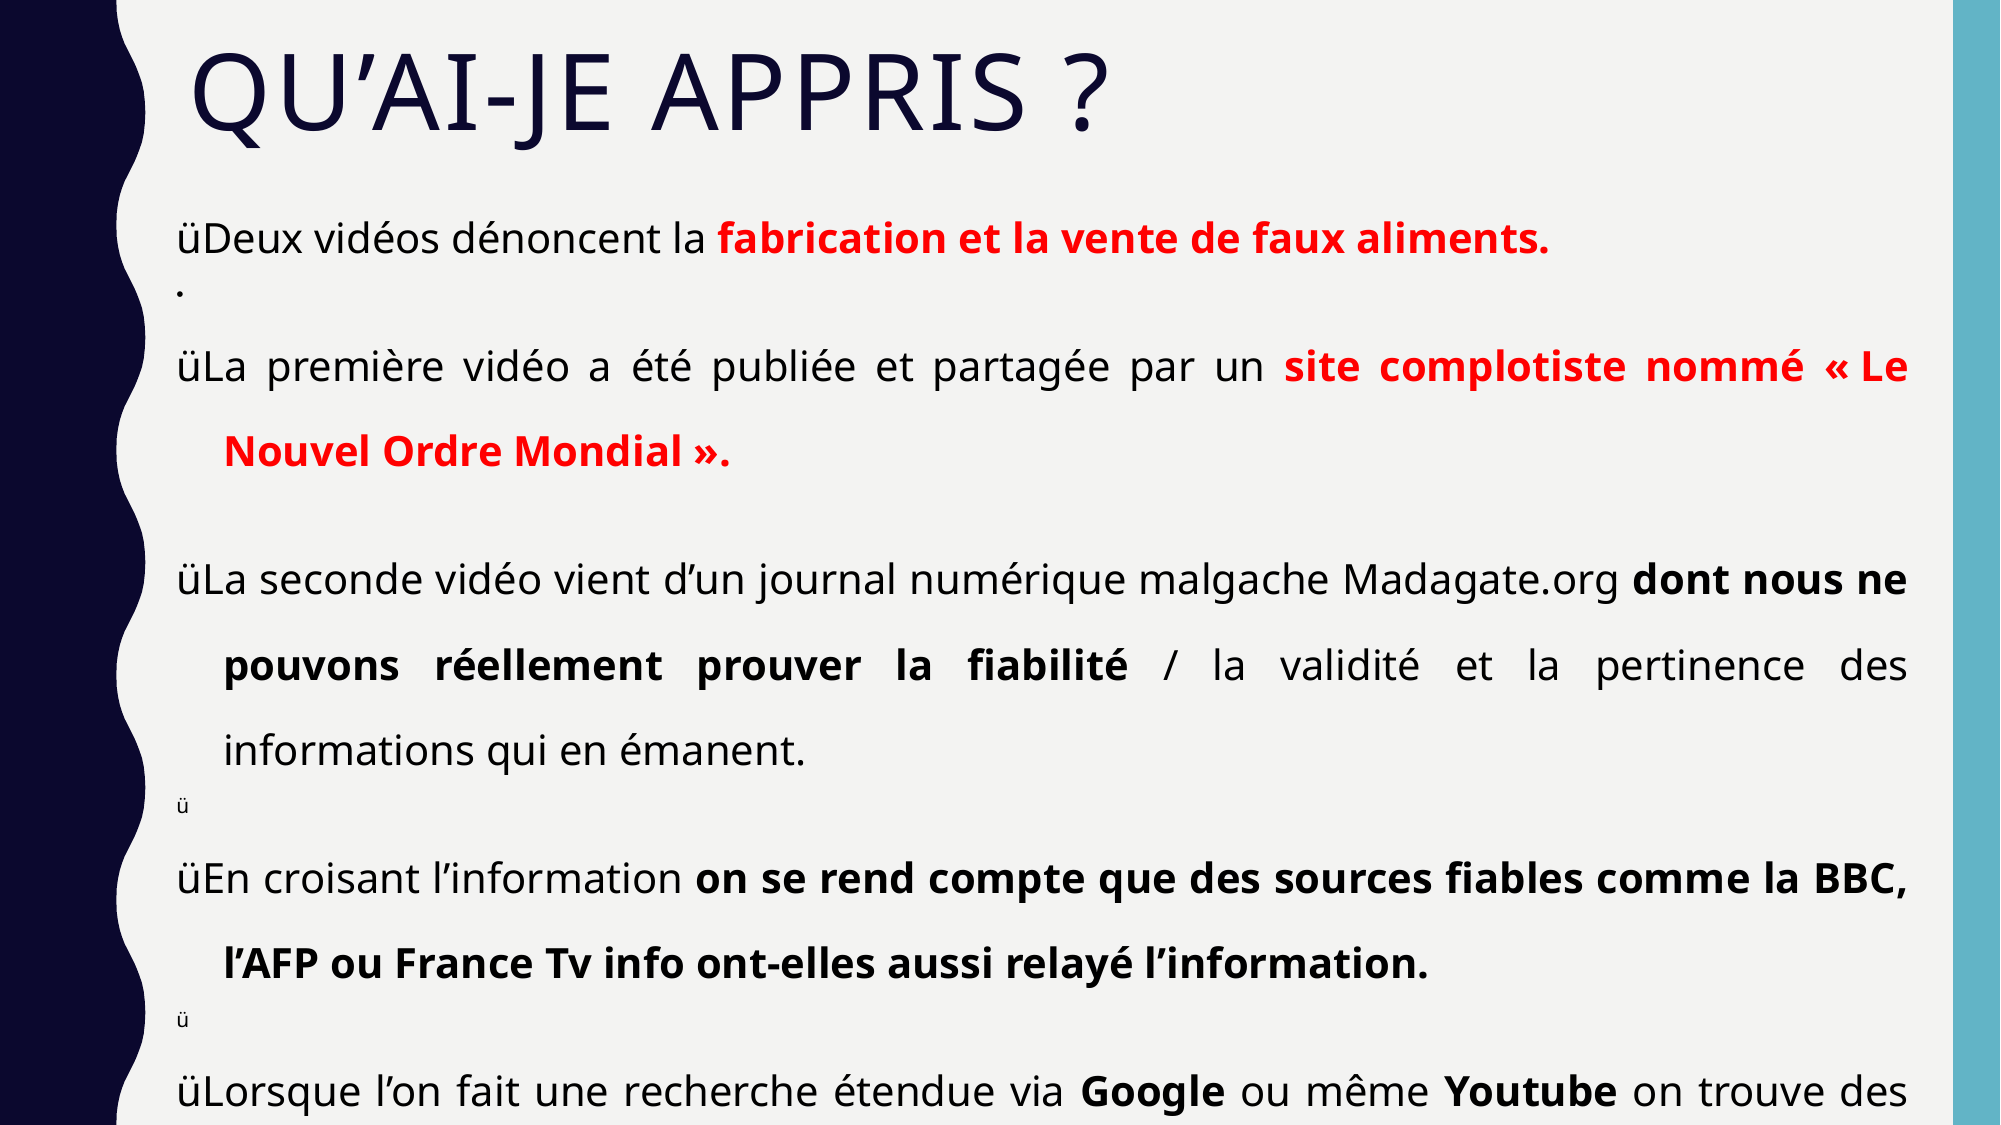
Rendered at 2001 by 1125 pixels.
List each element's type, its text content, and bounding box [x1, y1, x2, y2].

title Qu’ai-je appris ? [173, 30, 1843, 172]
text_box Deux vidéos dénoncent la fabrication et la vente de faux aliments. La première vidéo a été publiée et partagée par un site complotiste nommé « Le Nouvel Ordre Mondial ». La seconde vidéo vient d’un journal numérique malgache Madagate.org dont nous ne pouvons réellement prouver la fiabilité / la validité et la pertinence des informations qui en émanent. En croisant l’information on se rend compte que des sources fiables comme la BBC, l’AFP ou France Tv info ont-elles aussi relayé l’information. Lorsque l’on fait une recherche étendue via Google ou même Youtube on trouve des résultats mitigés : certaines dénoncent une fake news, d’autres crient au scandale et prouvent par A+B comment reconnaître le vrai riz du faux. [161, 172, 1925, 1097]
